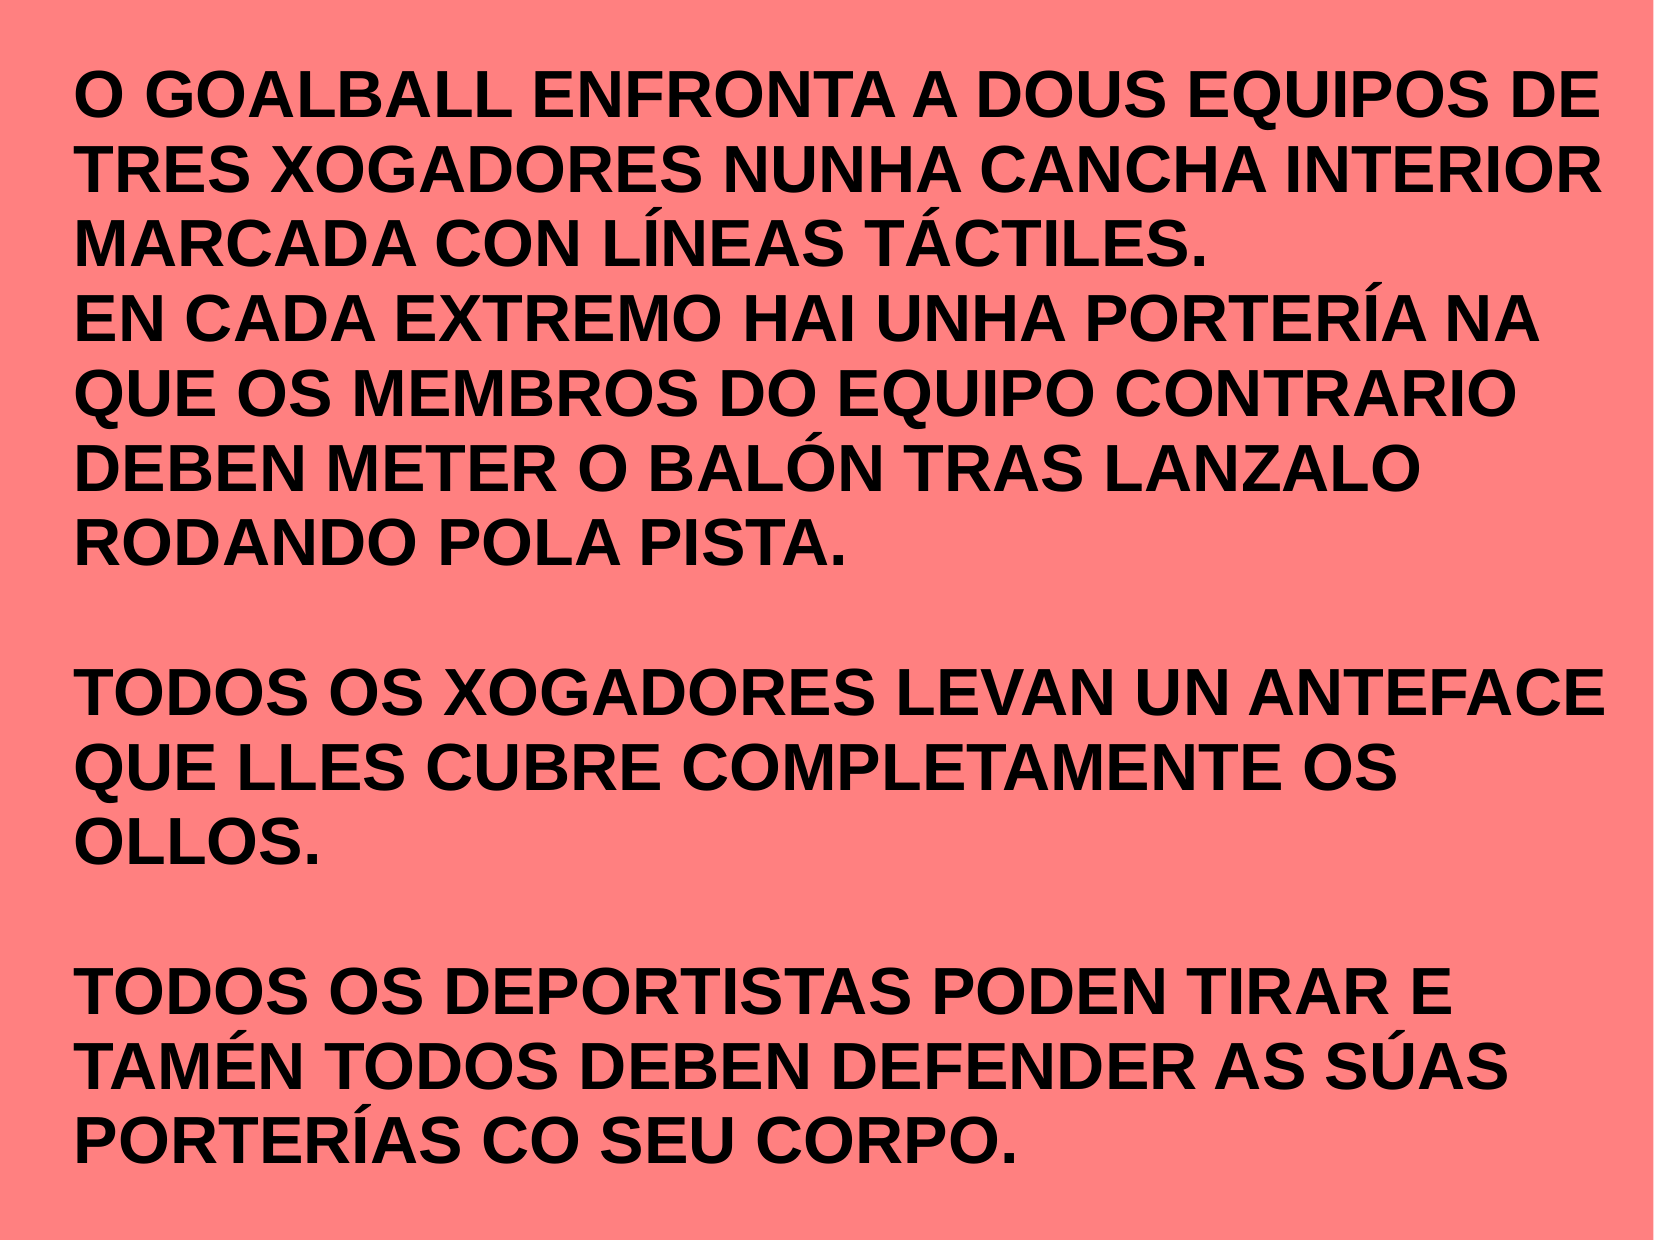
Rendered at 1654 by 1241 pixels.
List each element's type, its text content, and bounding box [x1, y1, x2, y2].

text_box O GOALBALL ENFRONTA A DOUS EQUIPOS DE TRES XOGADORES NUNHA CANCHA INTERIOR MARCADA CON LÍNEAS TÁCTILES. EN CADA EXTREMO HAI UNHA PORTERÍA NA QUE OS MEMBROS DO EQUIPO CONTRARIO DEBEN METER O BALÓN TRAS LANZALO RODANDO POLA PISTA. TODOS OS XOGADORES LEVAN UN ANTEFACE QUE LLES CUBRE COMPLETAMENTE OS OLLOS. TODOS OS DEPORTISTAS PODEN TIRAR E TAMÉN TODOS DEBEN DEFENDER AS SÚAS PORTERÍAS CO SEU CORPO. [59, 49, 1642, 1186]
